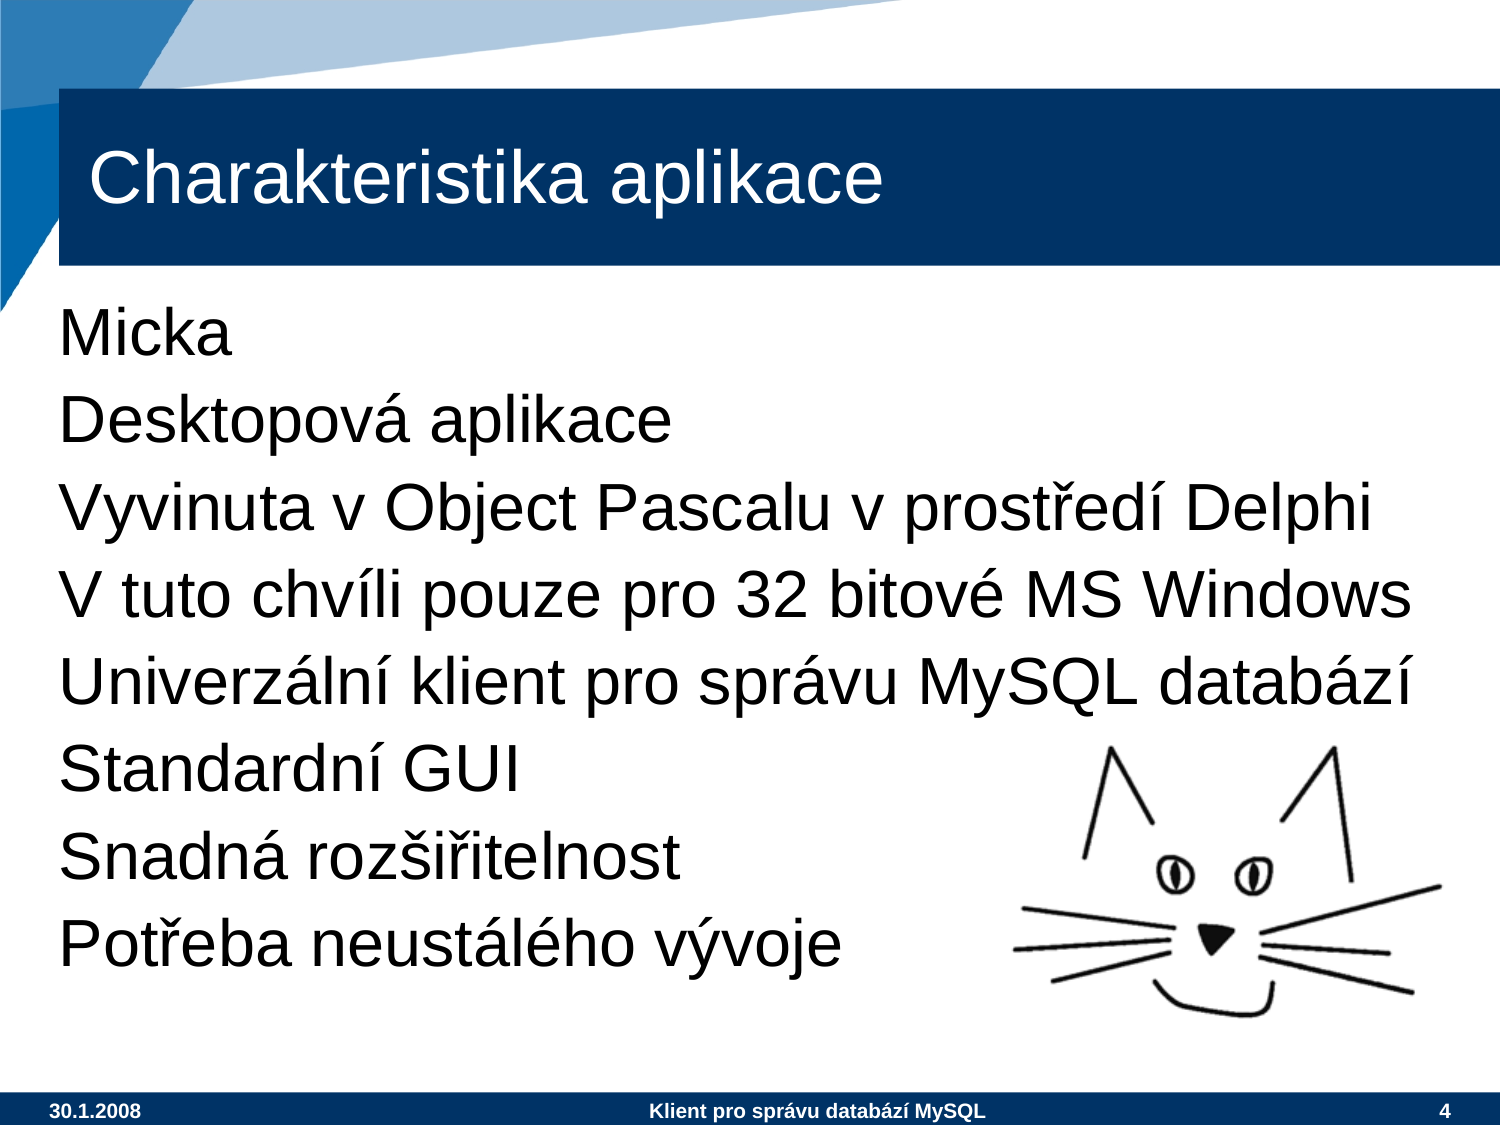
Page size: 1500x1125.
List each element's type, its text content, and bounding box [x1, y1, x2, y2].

picture [0, 0, 945, 355]
list Micka Desktopová aplikace Vyvinuta v Object Pascalu v prostředí Delphi V tuto chvíli pouze pro 32 bitové MS Windows Univerzální klient pro správu MySQL databází Standardní GUI Snadná rozšiřitelnost Potřeba neustálého vývoje [59, 295, 1475, 1019]
picture [1003, 738, 1454, 1025]
title Charakteristika aplikace [88, 118, 1500, 237]
